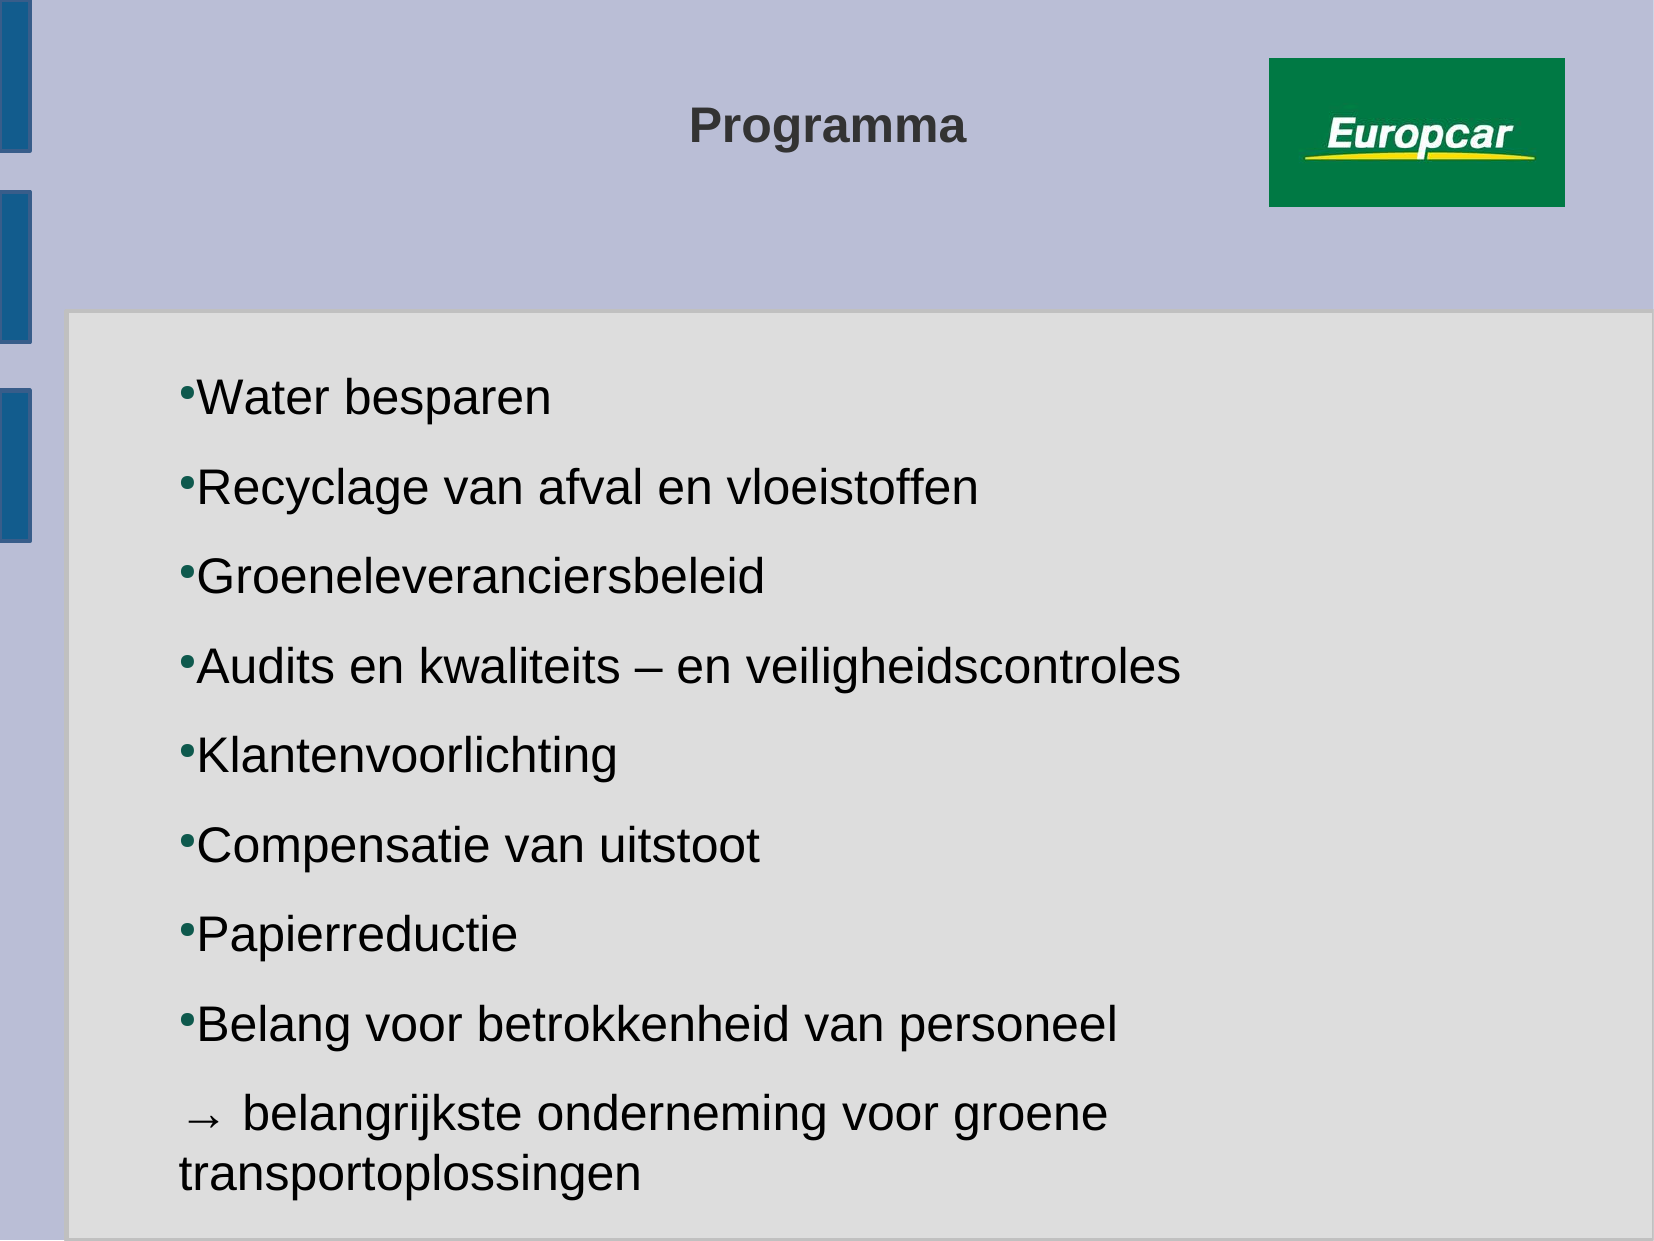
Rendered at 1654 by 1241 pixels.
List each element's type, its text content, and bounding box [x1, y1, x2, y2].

picture [1269, 58, 1565, 207]
list Water besparen Recyclage van afval en vloeistoffen Groeneleveranciersbeleid Audits en kwaliteits – en veiligheidscontroles Klantenvoorlichting Compensatie van uitstoot Papierreductie Belang voor betrokkenheid van personeel → belangrijkste onderneming voor groene transportoplossingen [178, 364, 1570, 1159]
title Programma [121, 92, 1534, 153]
